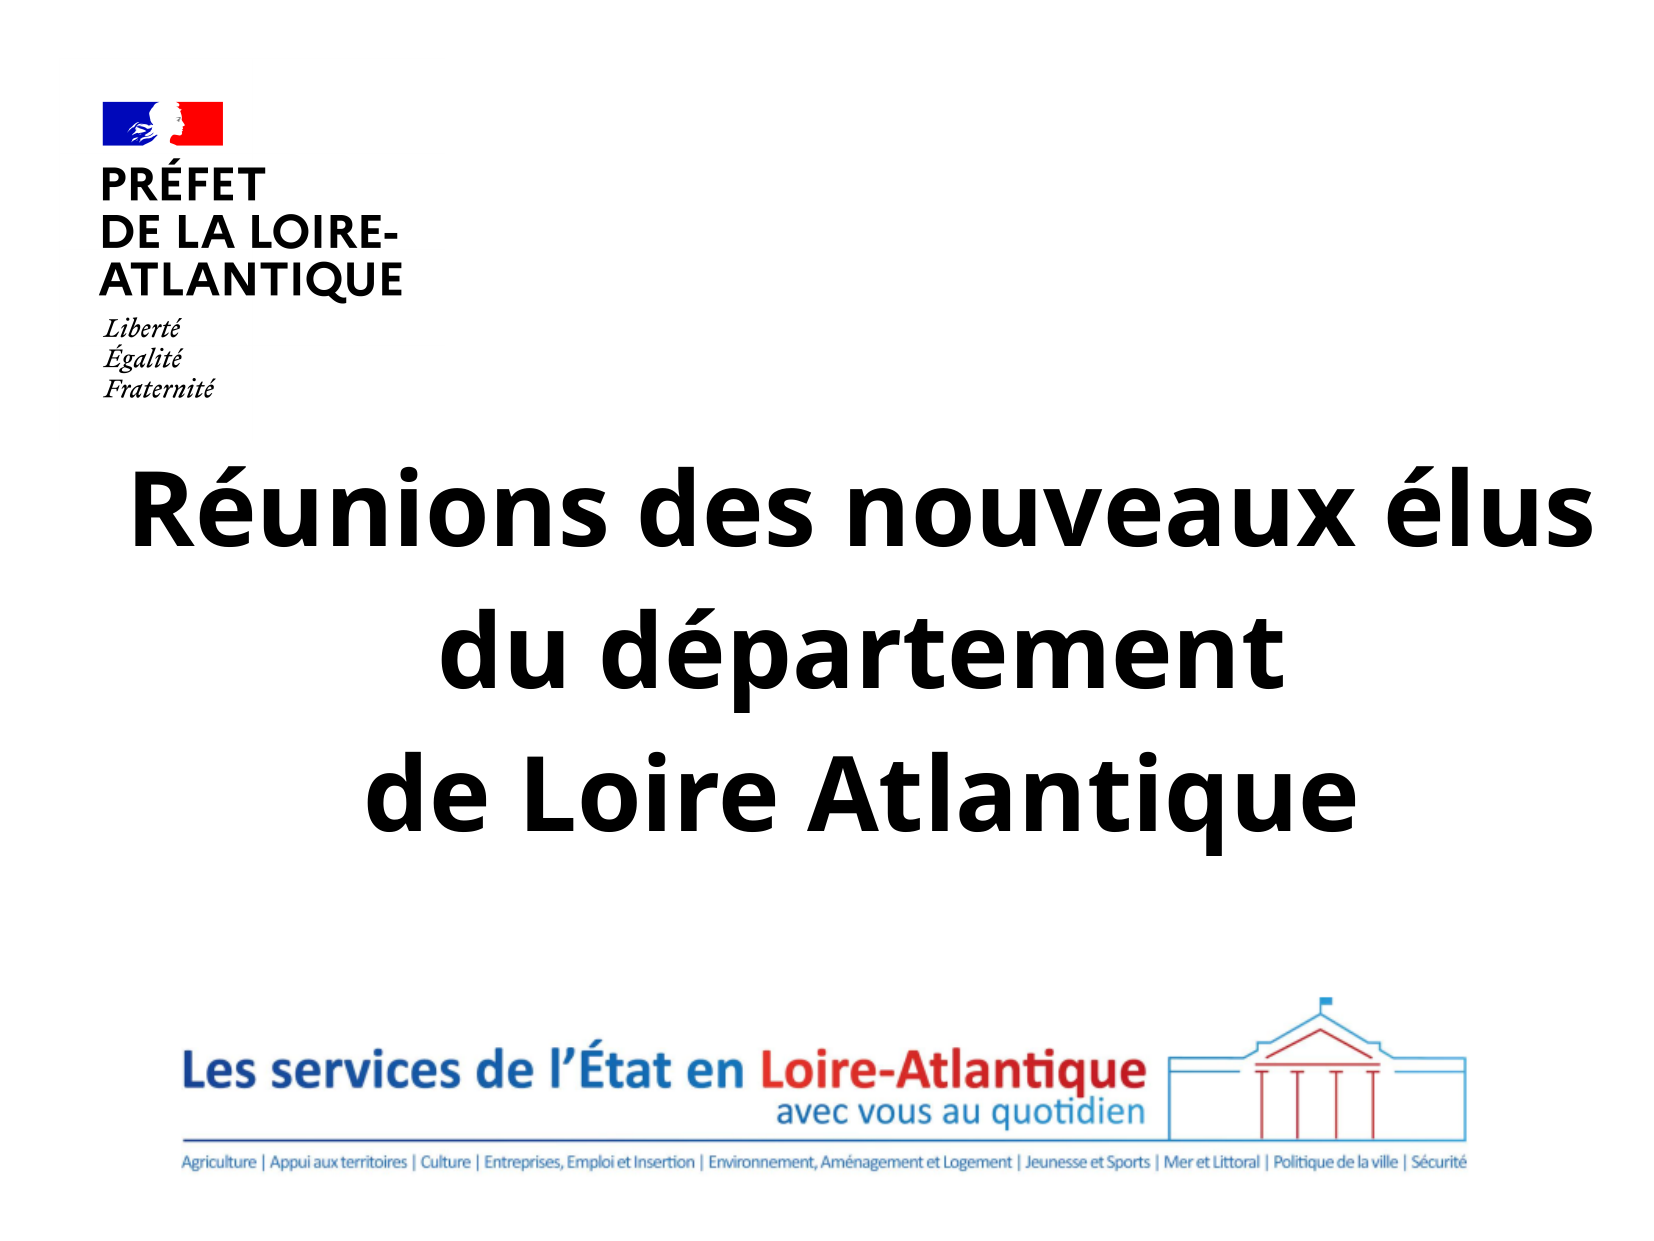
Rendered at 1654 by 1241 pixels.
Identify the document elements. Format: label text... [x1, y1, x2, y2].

picture [59, 58, 445, 441]
title Réunions des nouveaux élus du département de Loire Atlantique [118, 442, 1607, 854]
picture [177, 974, 1495, 1198]
